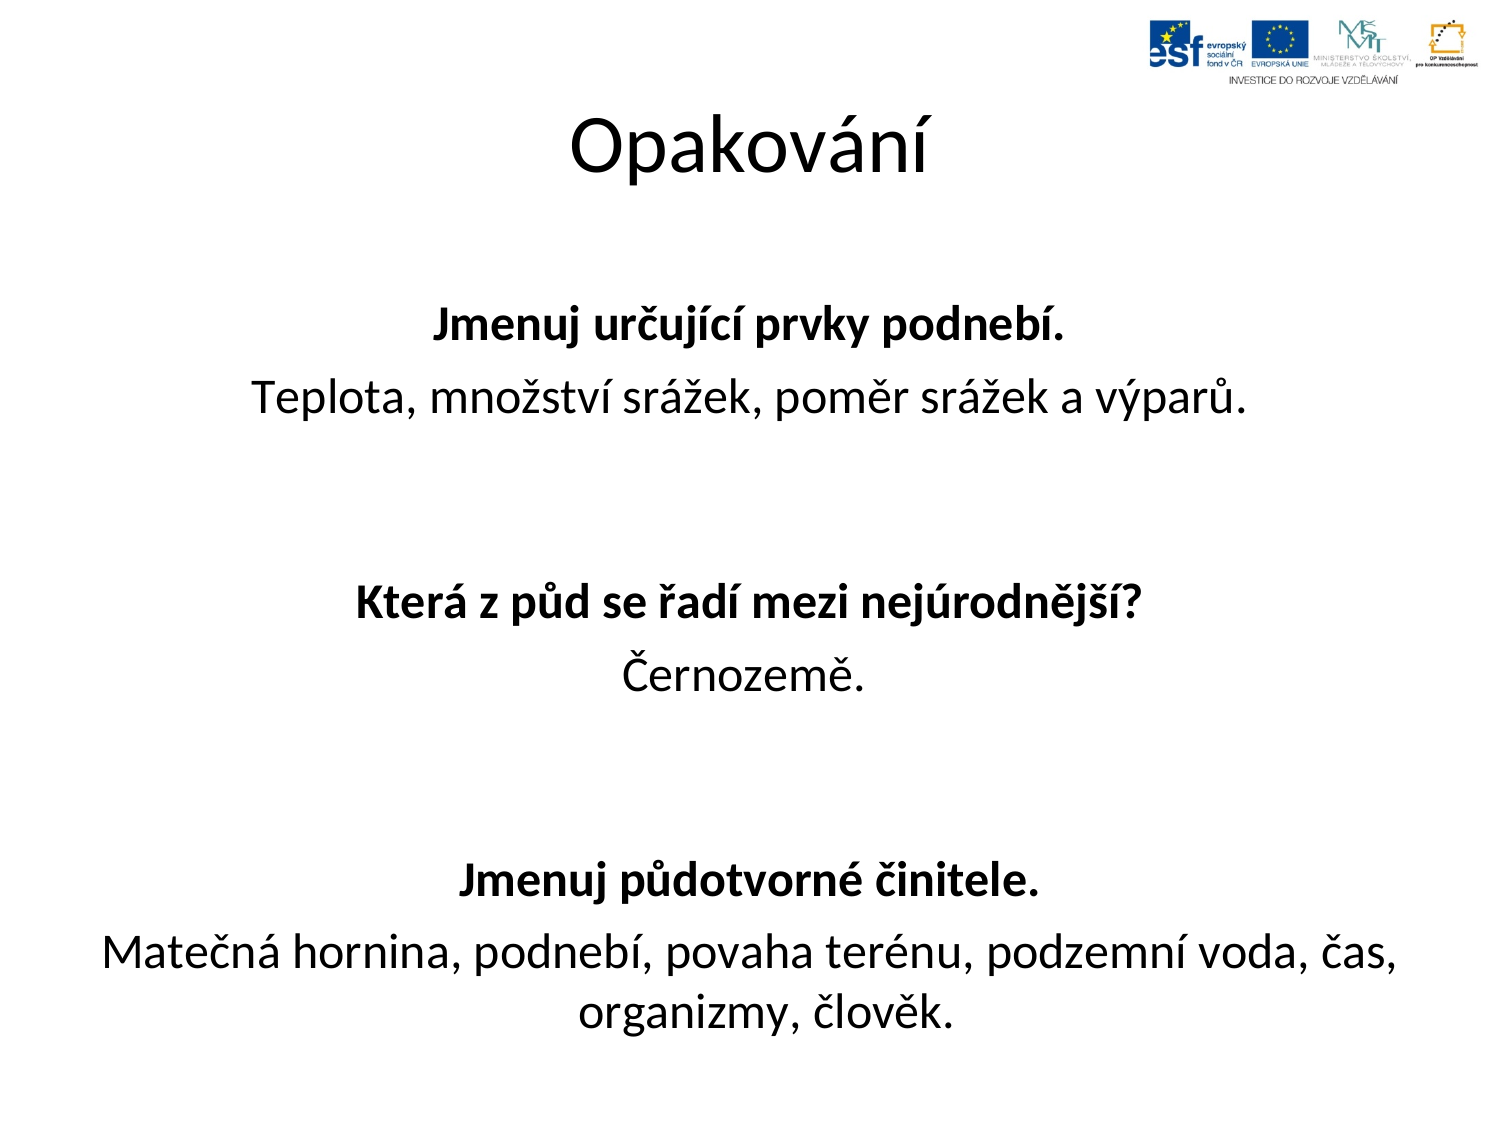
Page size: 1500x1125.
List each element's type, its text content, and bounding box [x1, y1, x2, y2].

list Jmenuj určující prvky podnebí. Teplota, množství srážek, poměr srážek a výparů. Která z půd se řadí mezi nejúrodnější? Černozemě. Jmenuj půdotvorné činitele. Matečná hornina, podnebí, povaha terénu, podzemní voda, čas, organizmy, člověk. [75, 210, 1426, 1125]
title Opakování [75, 45, 1426, 210]
picture [1136, 4, 1487, 94]
